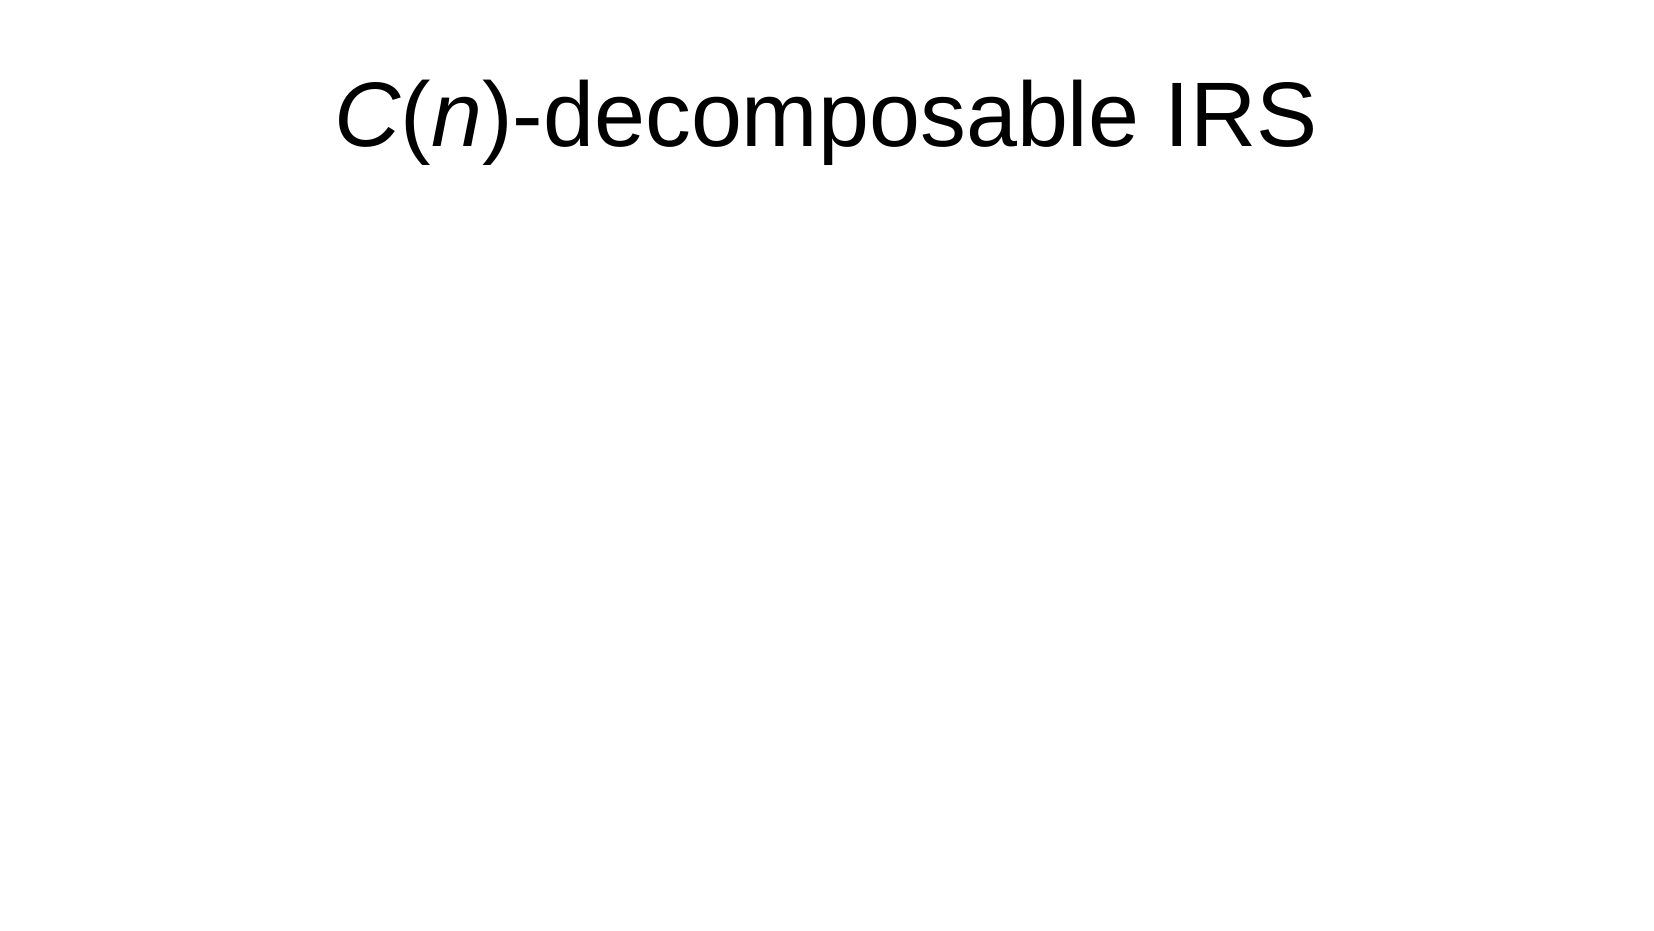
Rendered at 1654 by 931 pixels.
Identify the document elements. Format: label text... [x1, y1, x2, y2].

title C(n)-decomposable IRS [82, 37, 1571, 193]
